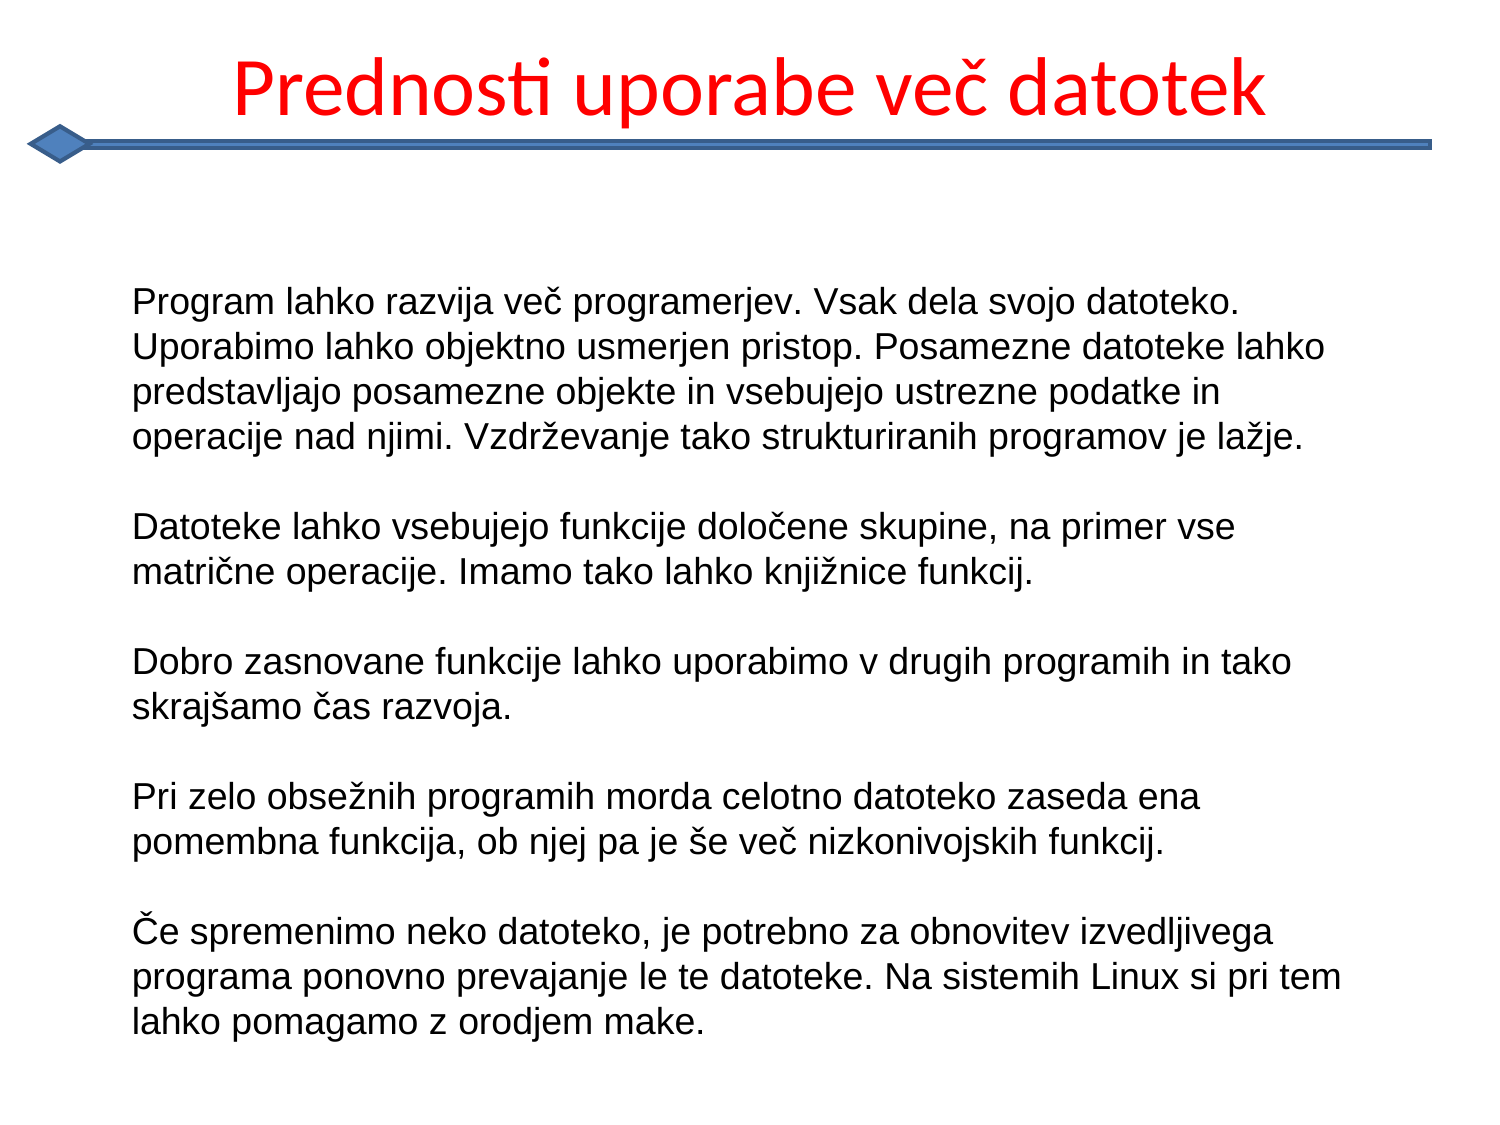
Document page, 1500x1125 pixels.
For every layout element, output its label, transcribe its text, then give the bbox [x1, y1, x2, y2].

title Prednosti uporabe več datotek [75, 23, 1426, 141]
text_box Program lahko razvija več programerjev. Vsak dela svojo datoteko. Uporabimo lahko objektno usmerjen pristop. Posamezne datoteke lahko predstavljajo posamezne objekte in vsebujejo ustrezne podatke in operacije nad njimi. Vzdrževanje tako strukturiranih programov je lažje. Datoteke lahko vsebujejo funkcije določene skupine, na primer vse matrične operacije. Imamo tako lahko knjižnice funkcij. Dobro zasnovane funkcije lahko uporabimo v drugih programih in tako skrajšamo čas razvoja. Pri zelo obsežnih programih morda celotno datoteko zaseda ena pomembna funkcija, ob njej pa je še več nizkonivojskih funkcij. Če spremenimo neko datoteko, je potrebno za obnovitev izvedljivega programa ponovno prevajanje le te datoteke. Na sistemih Linux si pri tem lahko pomagamo z orodjem make. [117, 269, 1383, 1125]
